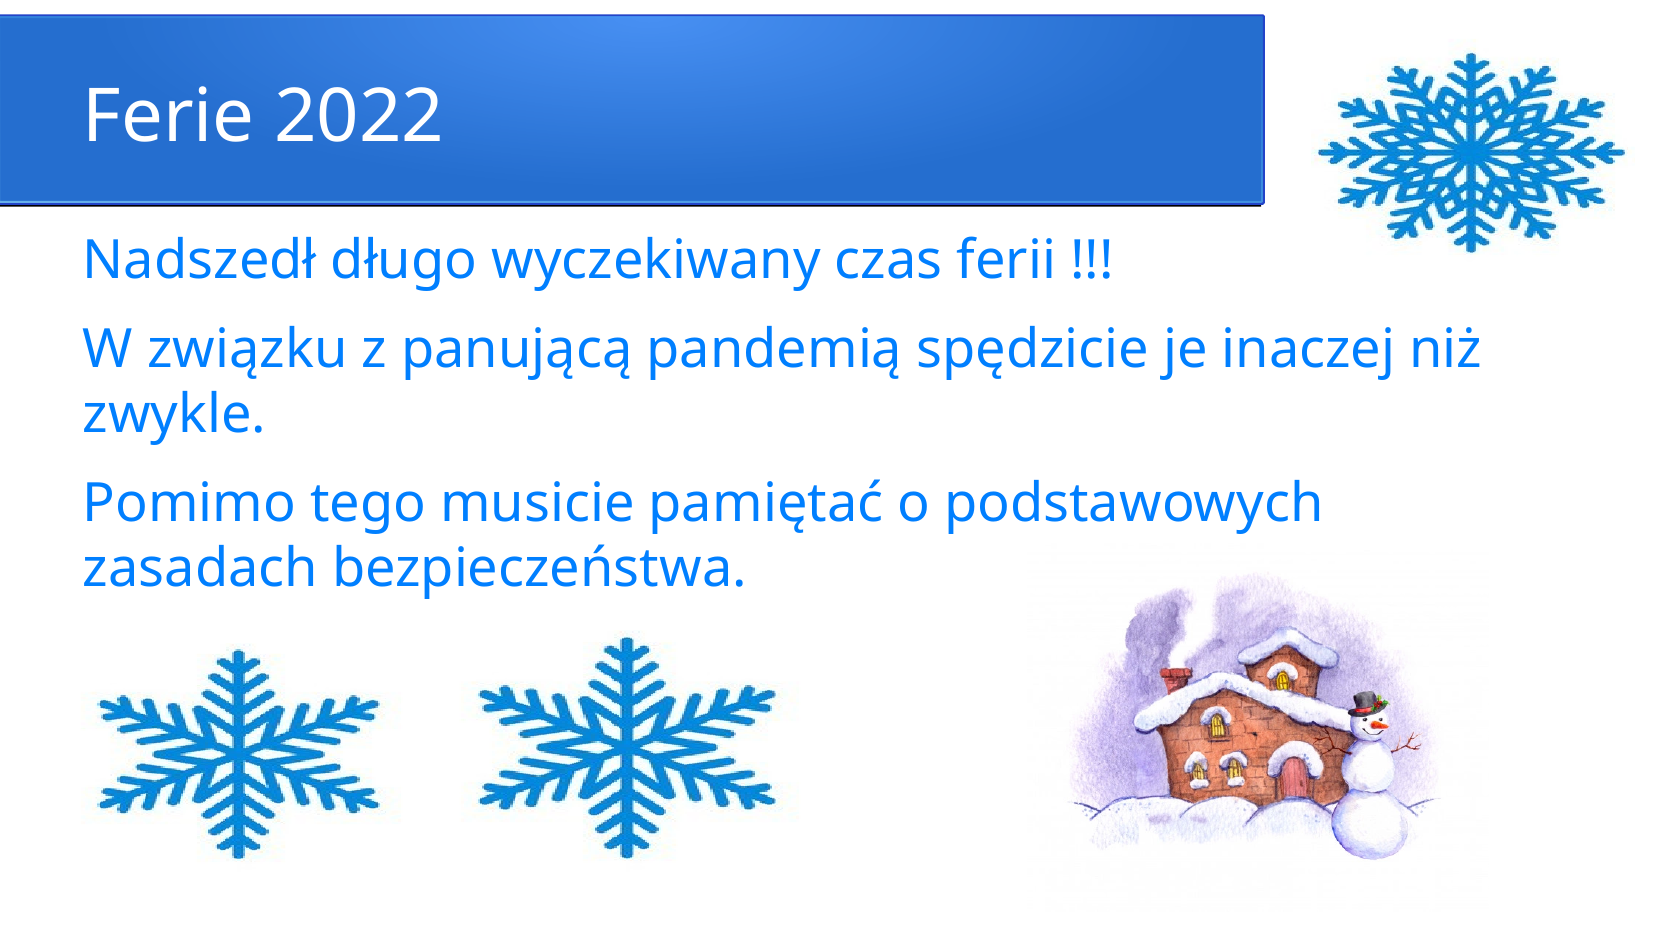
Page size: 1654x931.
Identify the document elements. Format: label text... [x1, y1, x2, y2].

picture [70, 643, 406, 875]
title Ferie 2022 [82, 35, 1235, 189]
picture [1027, 543, 1489, 912]
picture [1311, 31, 1635, 284]
picture [449, 630, 804, 875]
list Nadszedł długo wyczekiwany czas ferii !!! W związku z panującą pandemią spędzicie je inaczej niż zwykle. Pomimo tego musicie pamiętać o podstawowych zasadach bezpieczeństwa. [82, 224, 1571, 764]
